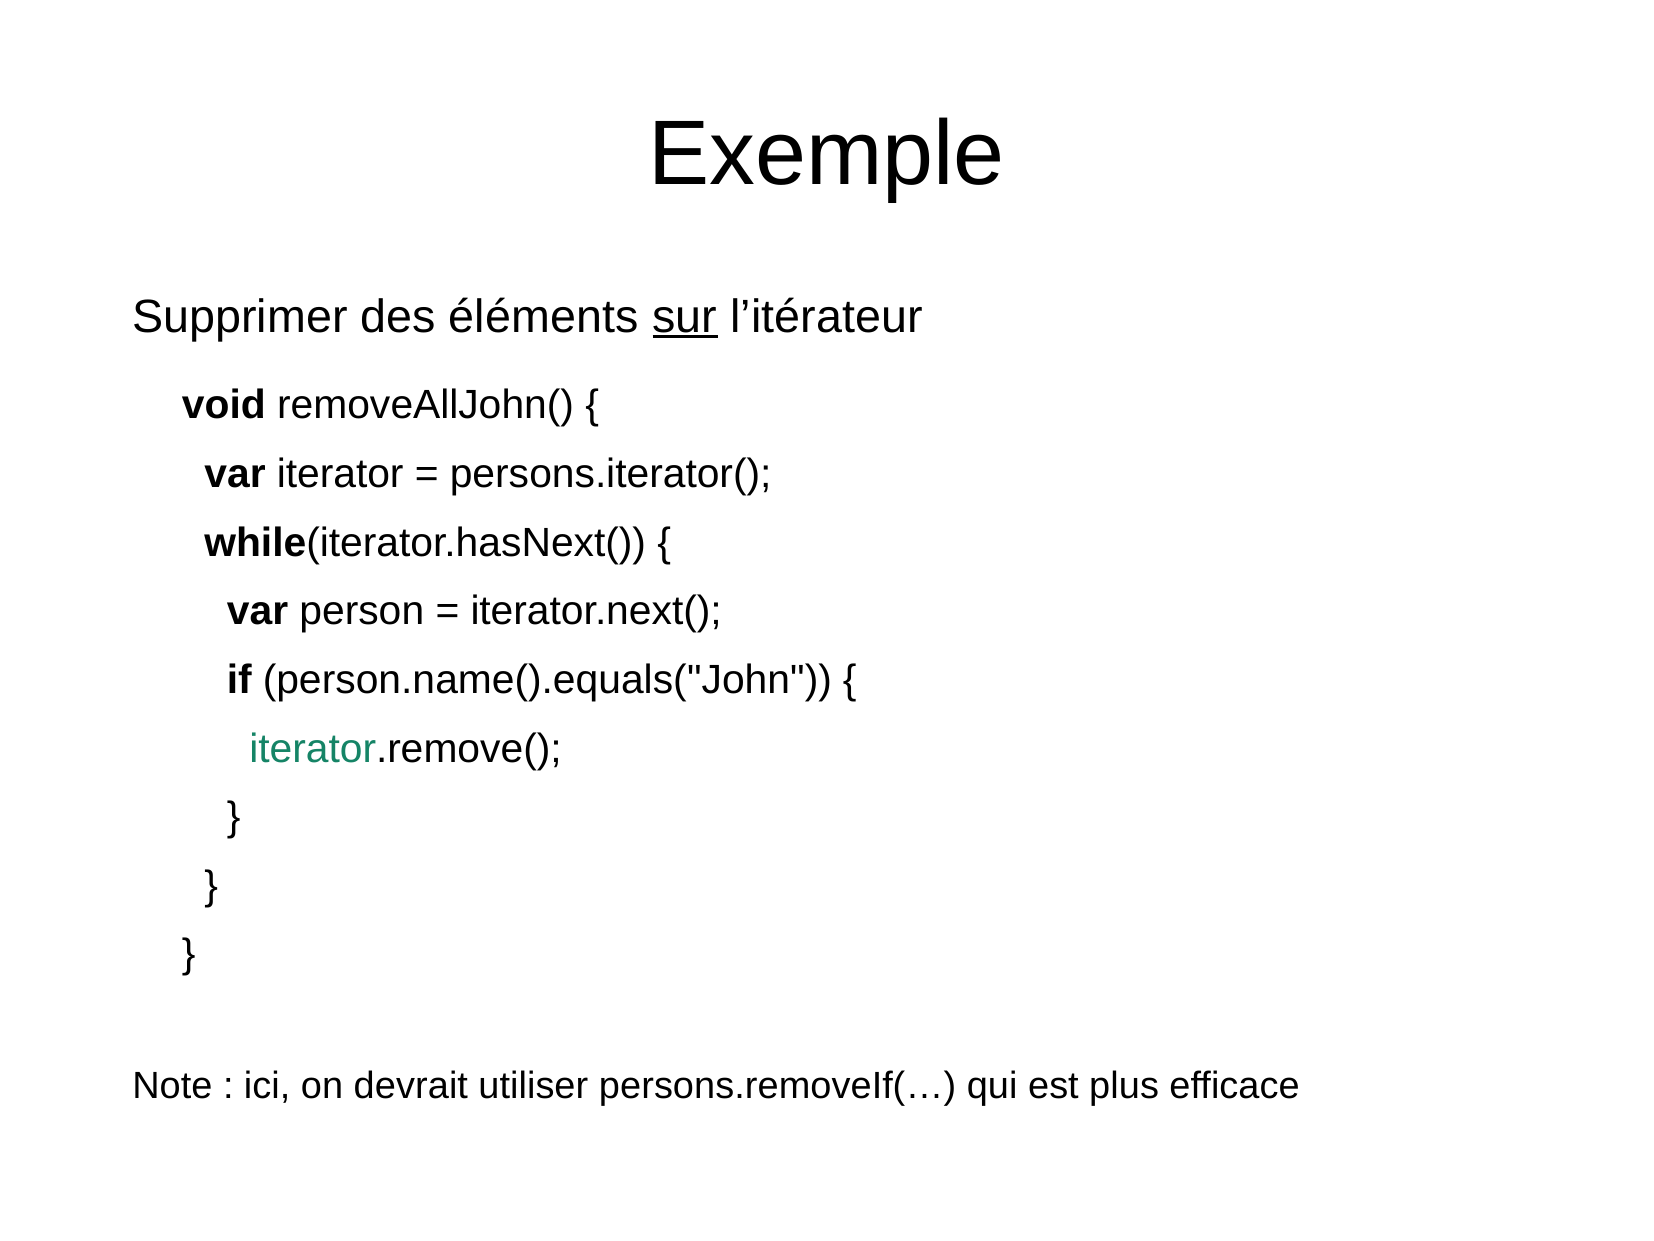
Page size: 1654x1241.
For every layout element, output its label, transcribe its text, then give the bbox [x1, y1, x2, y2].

title Exemple [82, 49, 1571, 257]
list Supprimer des éléments sur l’itérateur void removeAllJohn() { var iterator = persons.iterator(); while(iterator.hasNext()) { var person = iterator.next(); if (person.name().equals("John")) { iterator.remove(); } } } Note : ici, on devrait utiliser persons.removeIf(…) qui est plus efficace [82, 290, 1571, 1111]
